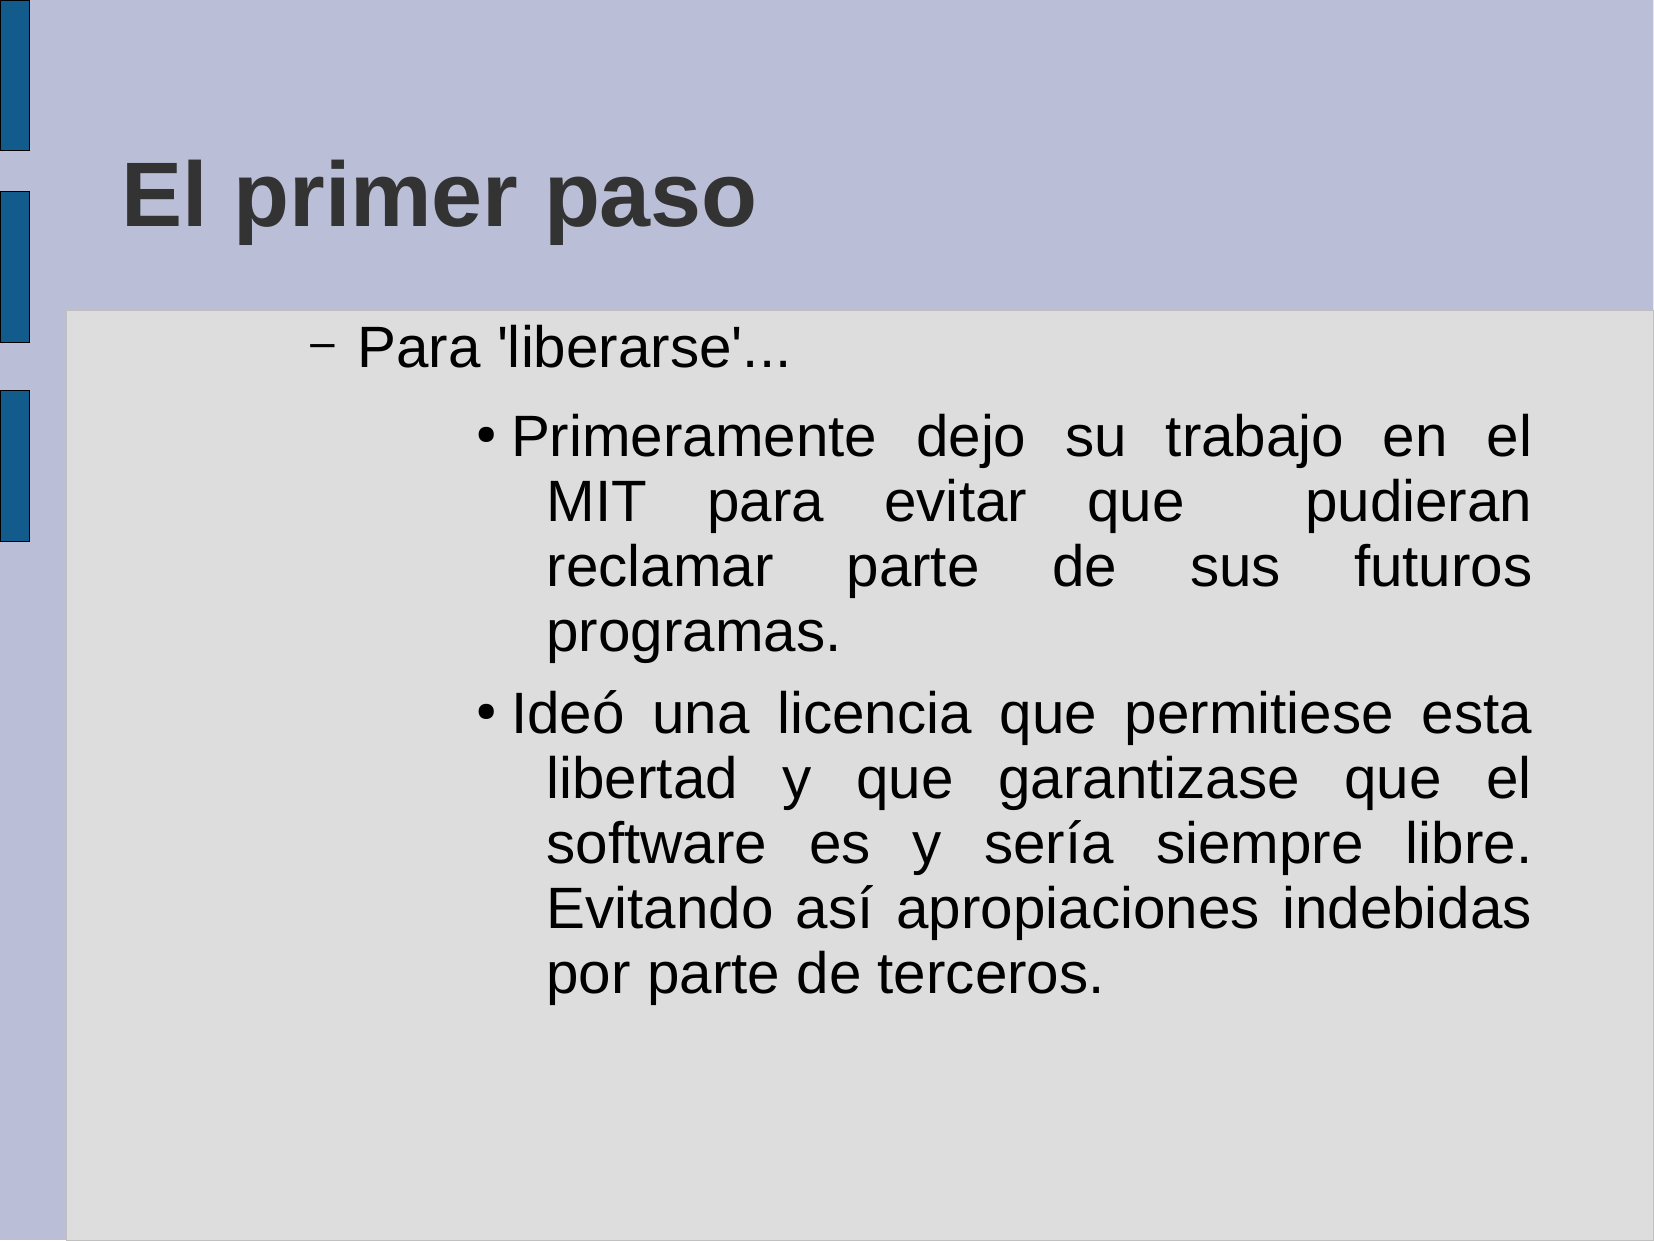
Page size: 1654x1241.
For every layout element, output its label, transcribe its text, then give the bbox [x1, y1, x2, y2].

title El primer paso [121, 98, 1534, 291]
list Para 'liberarse'... Primeramente dejo su trabajo en el MIT para evitar que pudieran reclamar parte de sus futuros programas. Ideó una licencia que permitiese esta libertad y que garantizase que el software es y sería siempre libre. Evitando así apropiaciones indebidas por parte de terceros. [121, 314, 1534, 1082]
